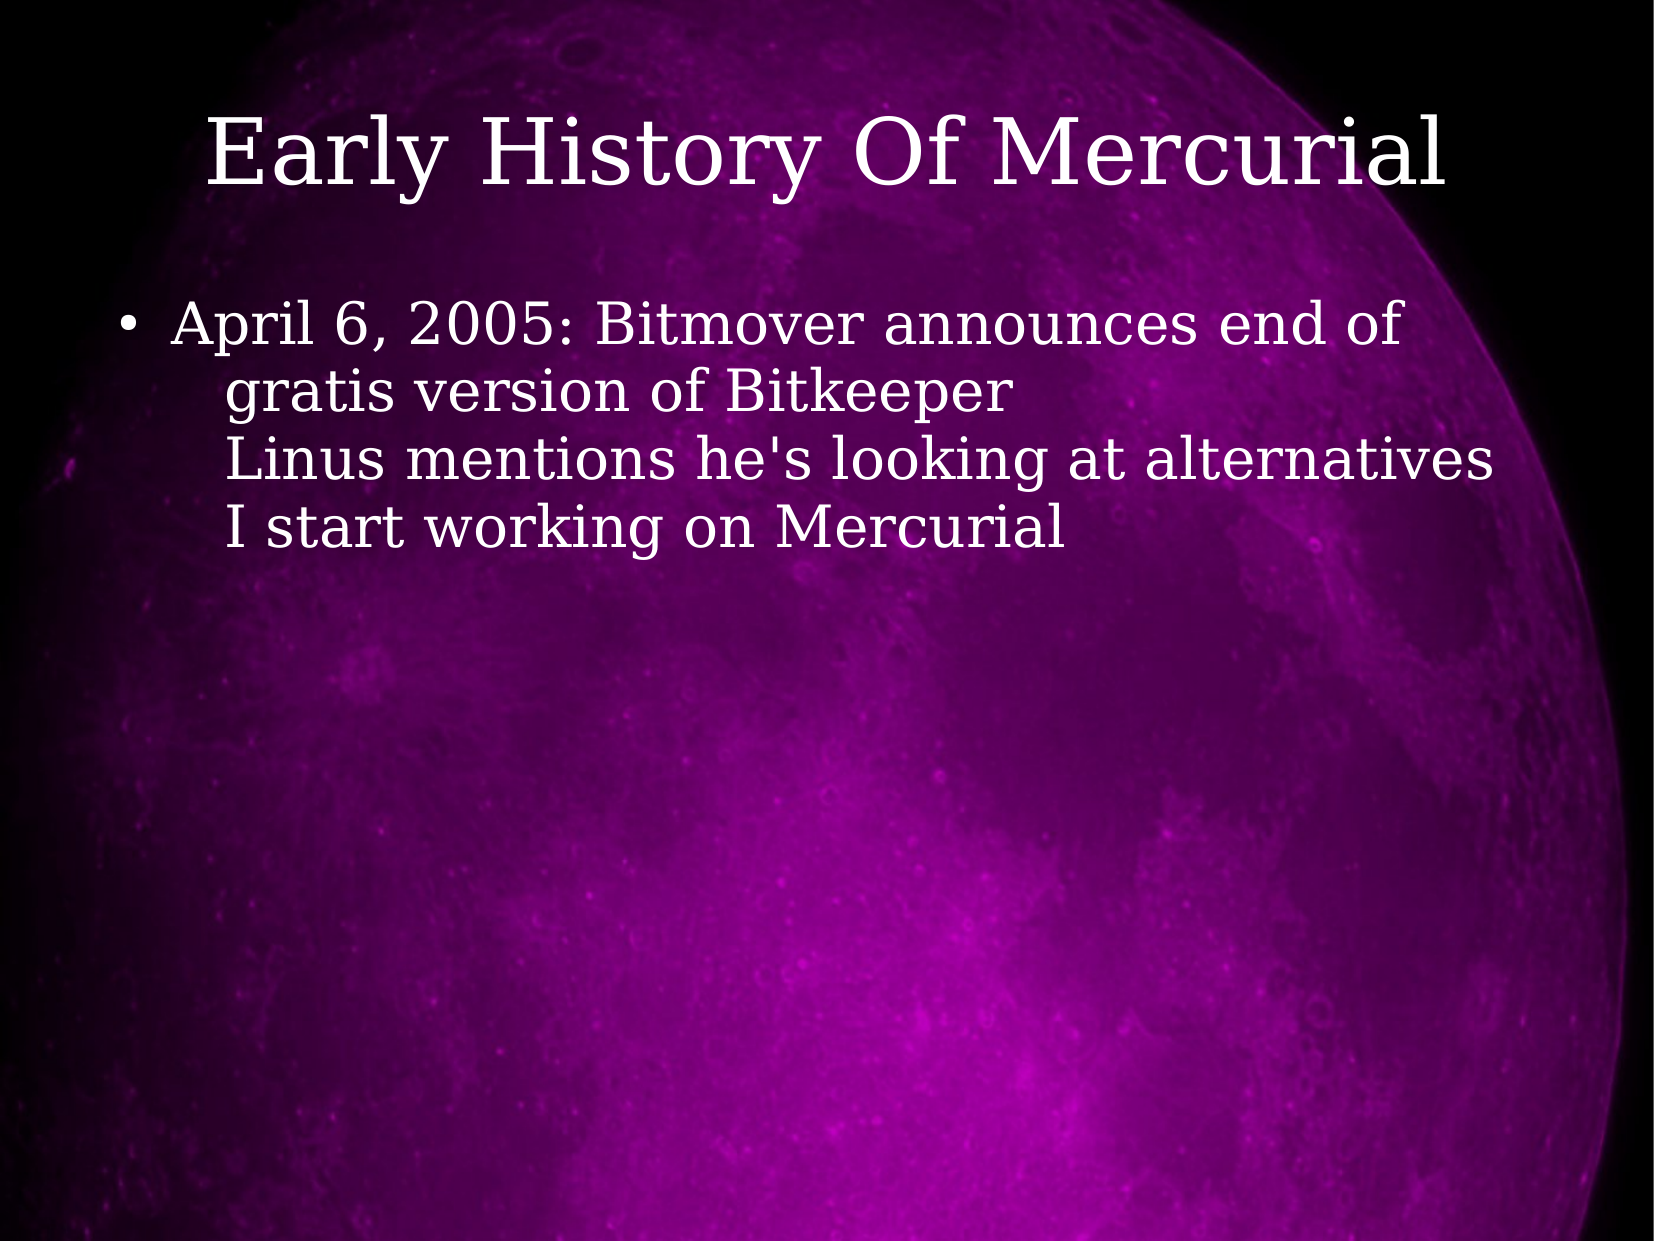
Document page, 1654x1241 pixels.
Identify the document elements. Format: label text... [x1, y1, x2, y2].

title Early History Of Mercurial [82, 49, 1571, 257]
picture [0, 0, 1654, 1241]
list April 6, 2005: Bitmover announces end of gratis version of Bitkeeper Linus mentions he's looking at alternatives I start working on Mercurial [82, 290, 1571, 1109]
